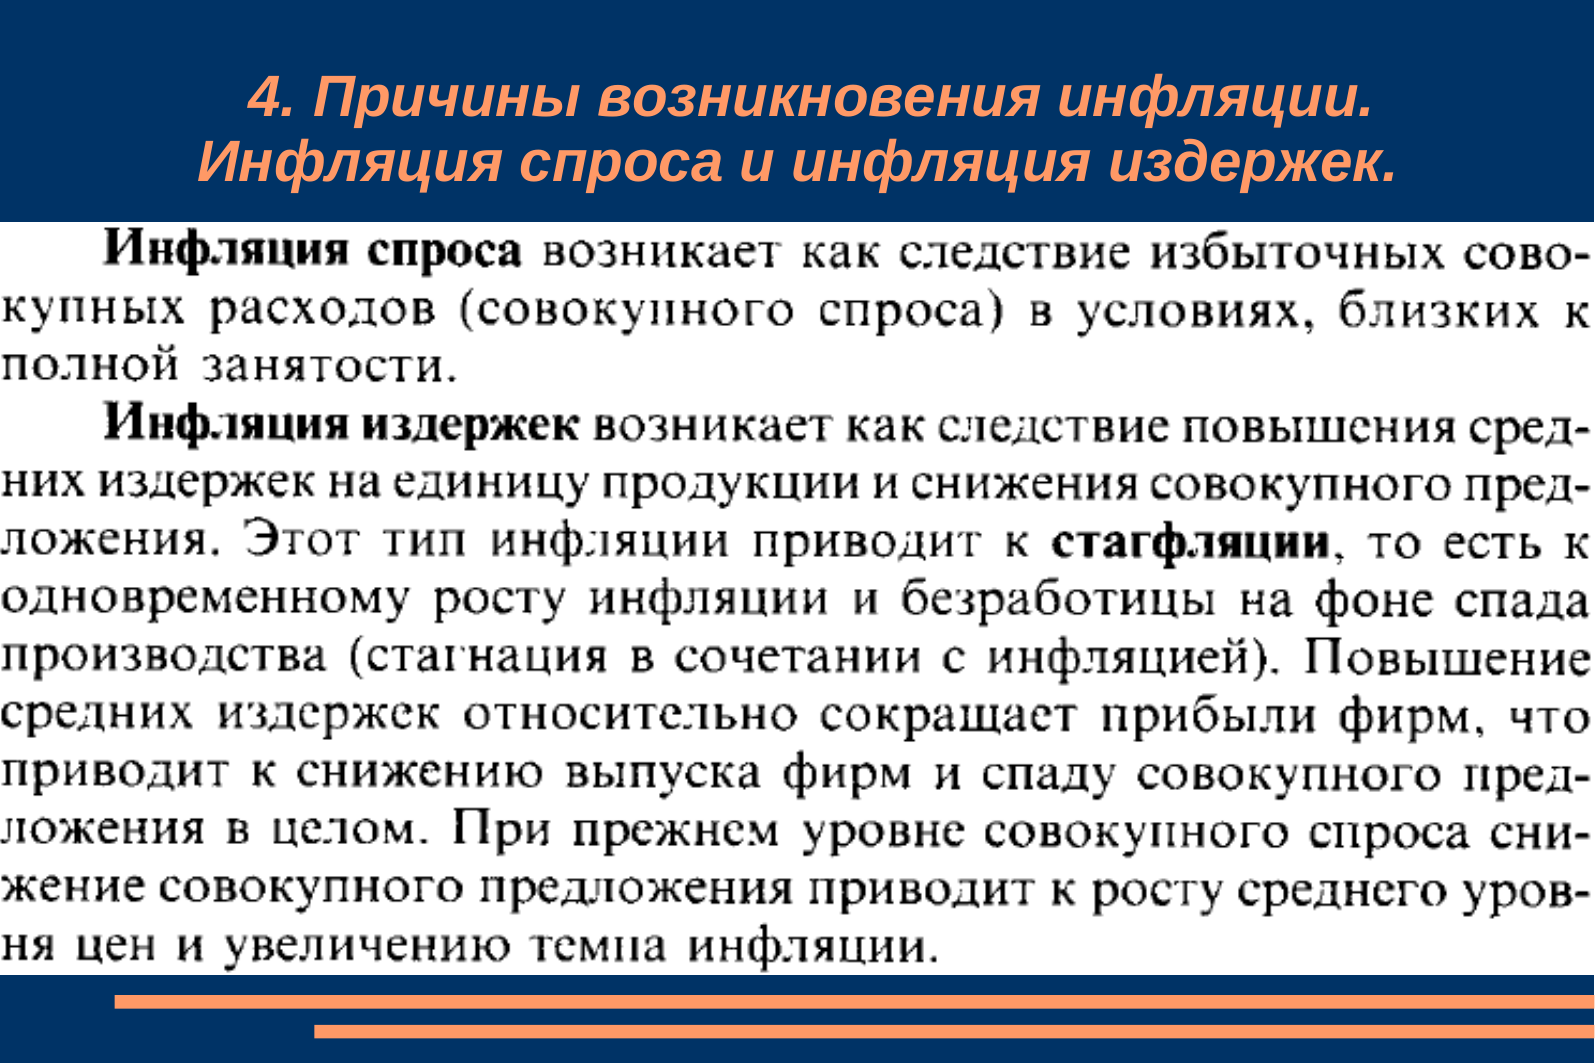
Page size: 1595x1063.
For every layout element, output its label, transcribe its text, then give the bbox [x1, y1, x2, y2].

picture [0, 222, 1595, 975]
title 4. Причины возникновения инфляции. Инфляция спроса и инфляция издержек. [117, 47, 1479, 210]
